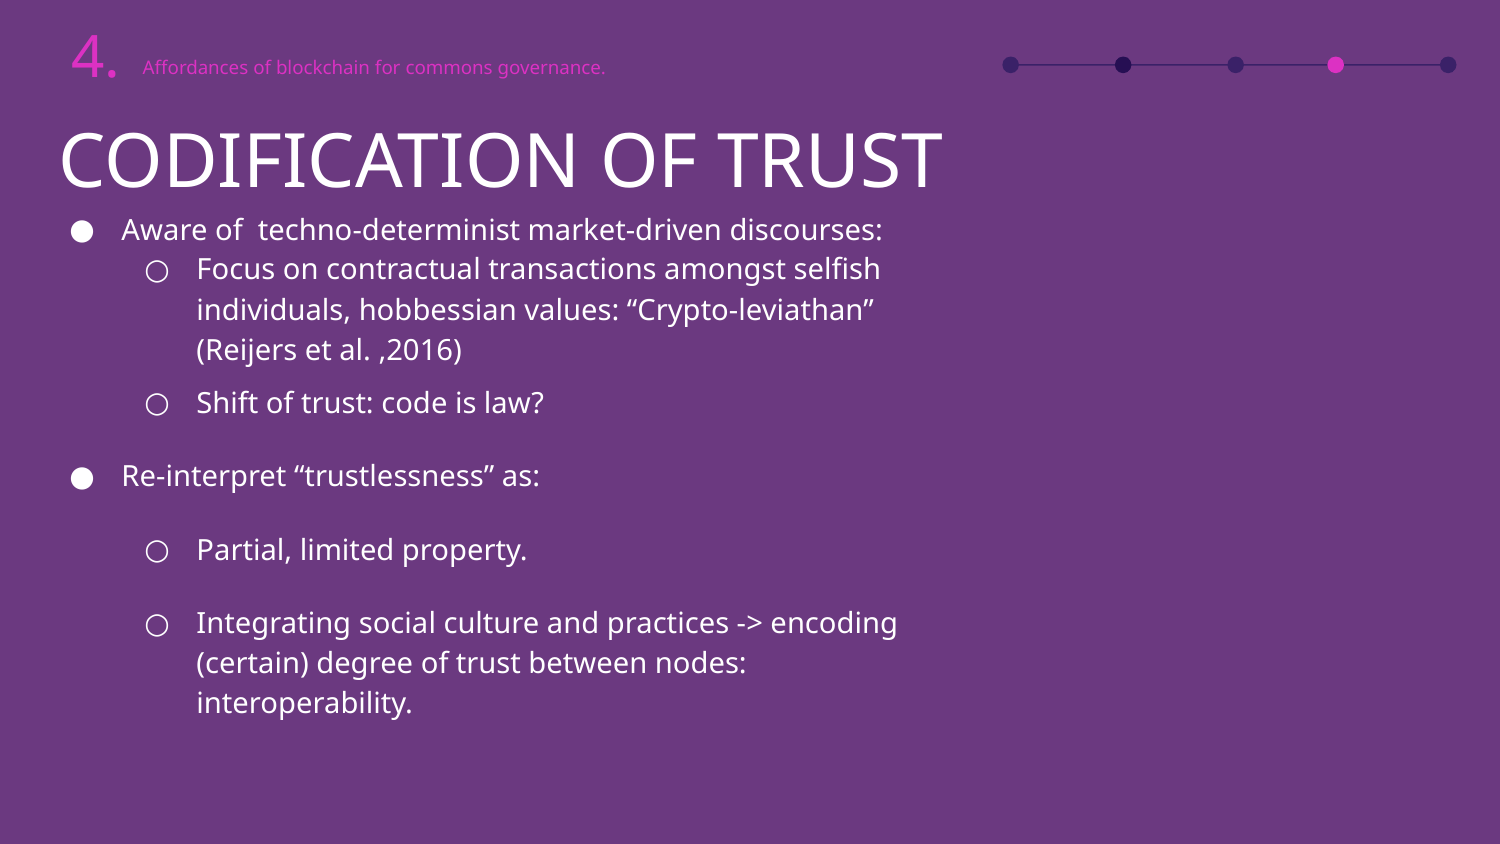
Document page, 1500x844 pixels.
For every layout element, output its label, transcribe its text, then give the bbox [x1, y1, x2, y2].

text_box [1114, 56, 1132, 74]
text_box [1227, 56, 1244, 74]
text_box Affordances of blockchain for commons governance. [127, 40, 987, 89]
text_box CODIFICATION OF TRUST [43, 97, 1391, 211]
text_box [1439, 56, 1457, 74]
text_box [1002, 56, 1019, 74]
text_box [1327, 56, 1345, 74]
text_box 4. [56, 4, 165, 111]
list Aware of techno-determinist market-driven discourses: Focus on contractual transactions amongst selfish individuals, hobbessian values: “Crypto-leviathan” (Reijers et al. ,2016) Shift of trust: code is law? Re-interpret “trustlessness” as: Partial, limited property. Integrating social culture and practices -> encoding (certain) degree of trust between nodes: interoperability. [31, 190, 921, 839]
